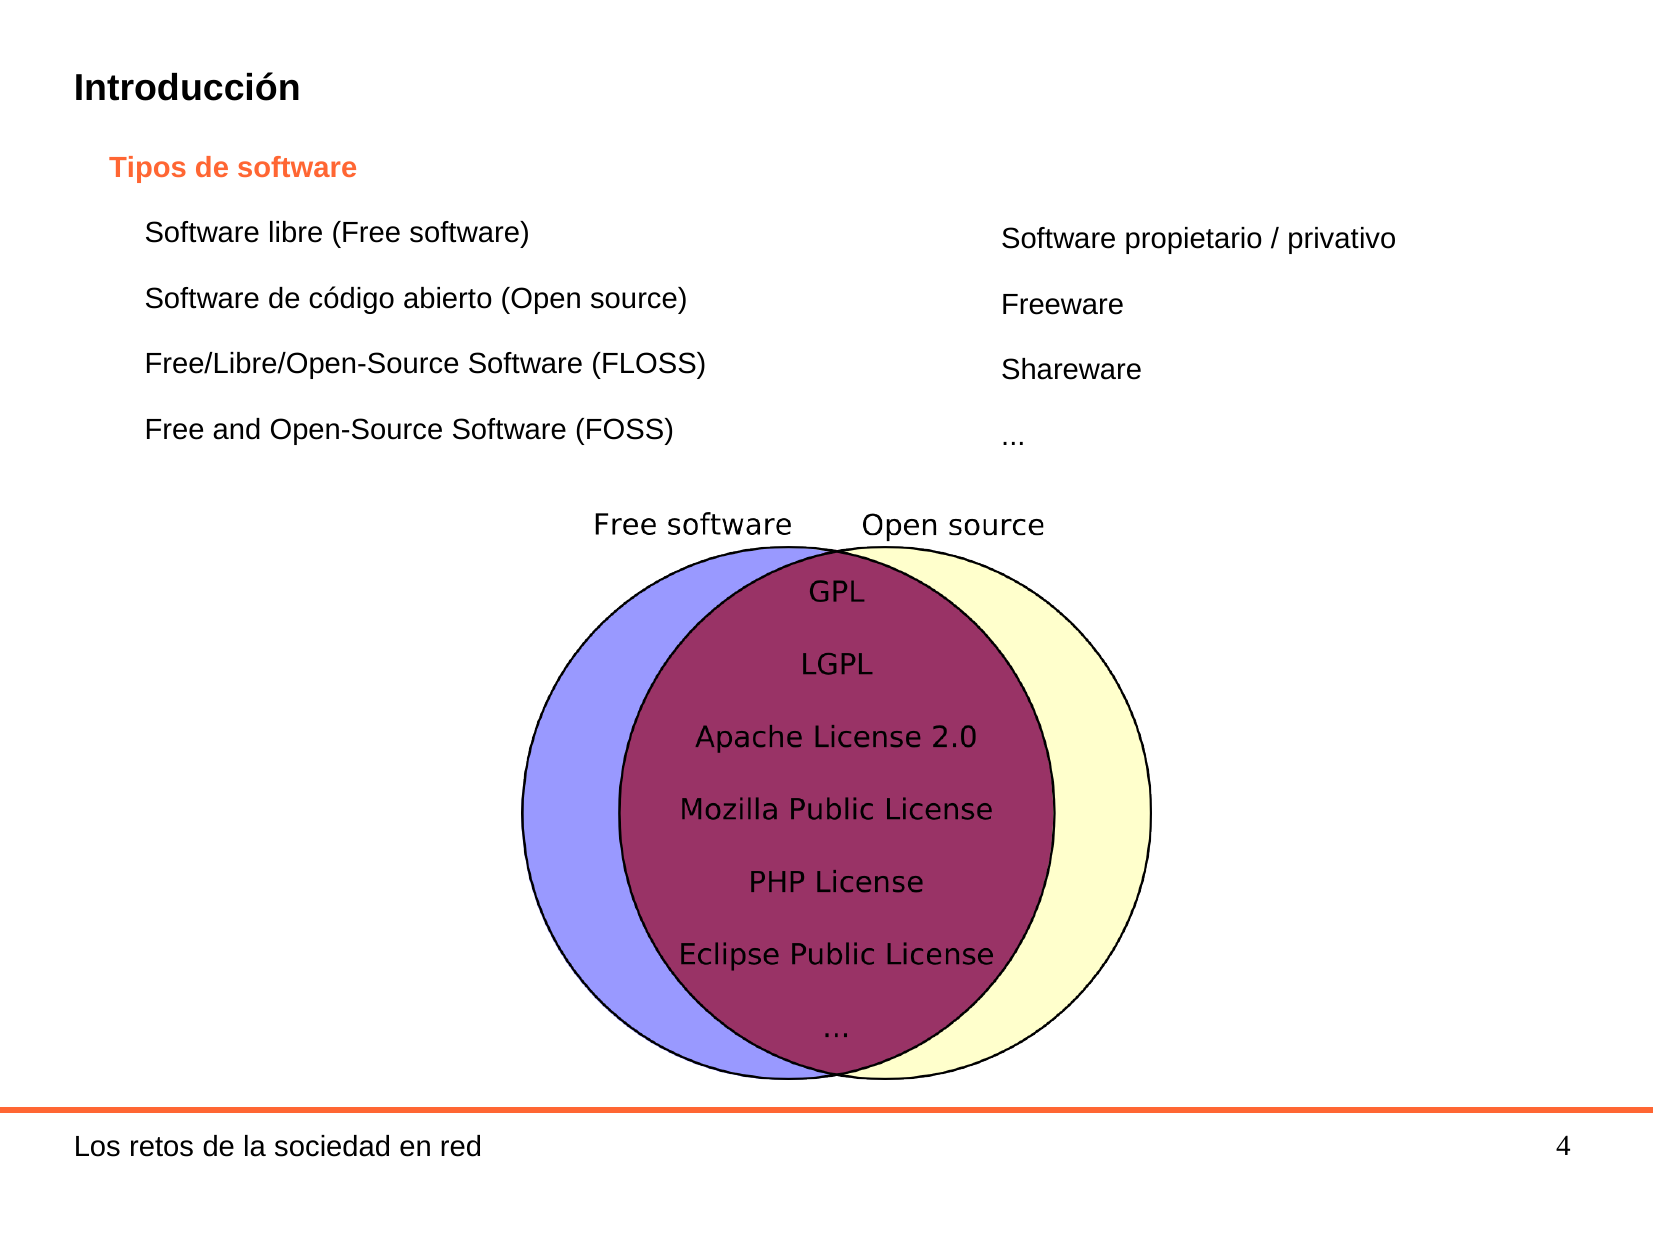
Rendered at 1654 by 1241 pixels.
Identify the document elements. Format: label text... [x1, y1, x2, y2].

picture [521, 512, 1152, 1080]
text_box Software propietario / privativo Freeware Shareware ... [915, 214, 1518, 470]
text_box Introducción Tipos de software Software libre (Free software) Software de código abierto (Open source) Free/Libre/Open-Source Software (FLOSS) Free and Open-Source Software (FOSS) [59, 59, 1211, 504]
text_box Los retos de la sociedad en red [59, 1122, 975, 1172]
